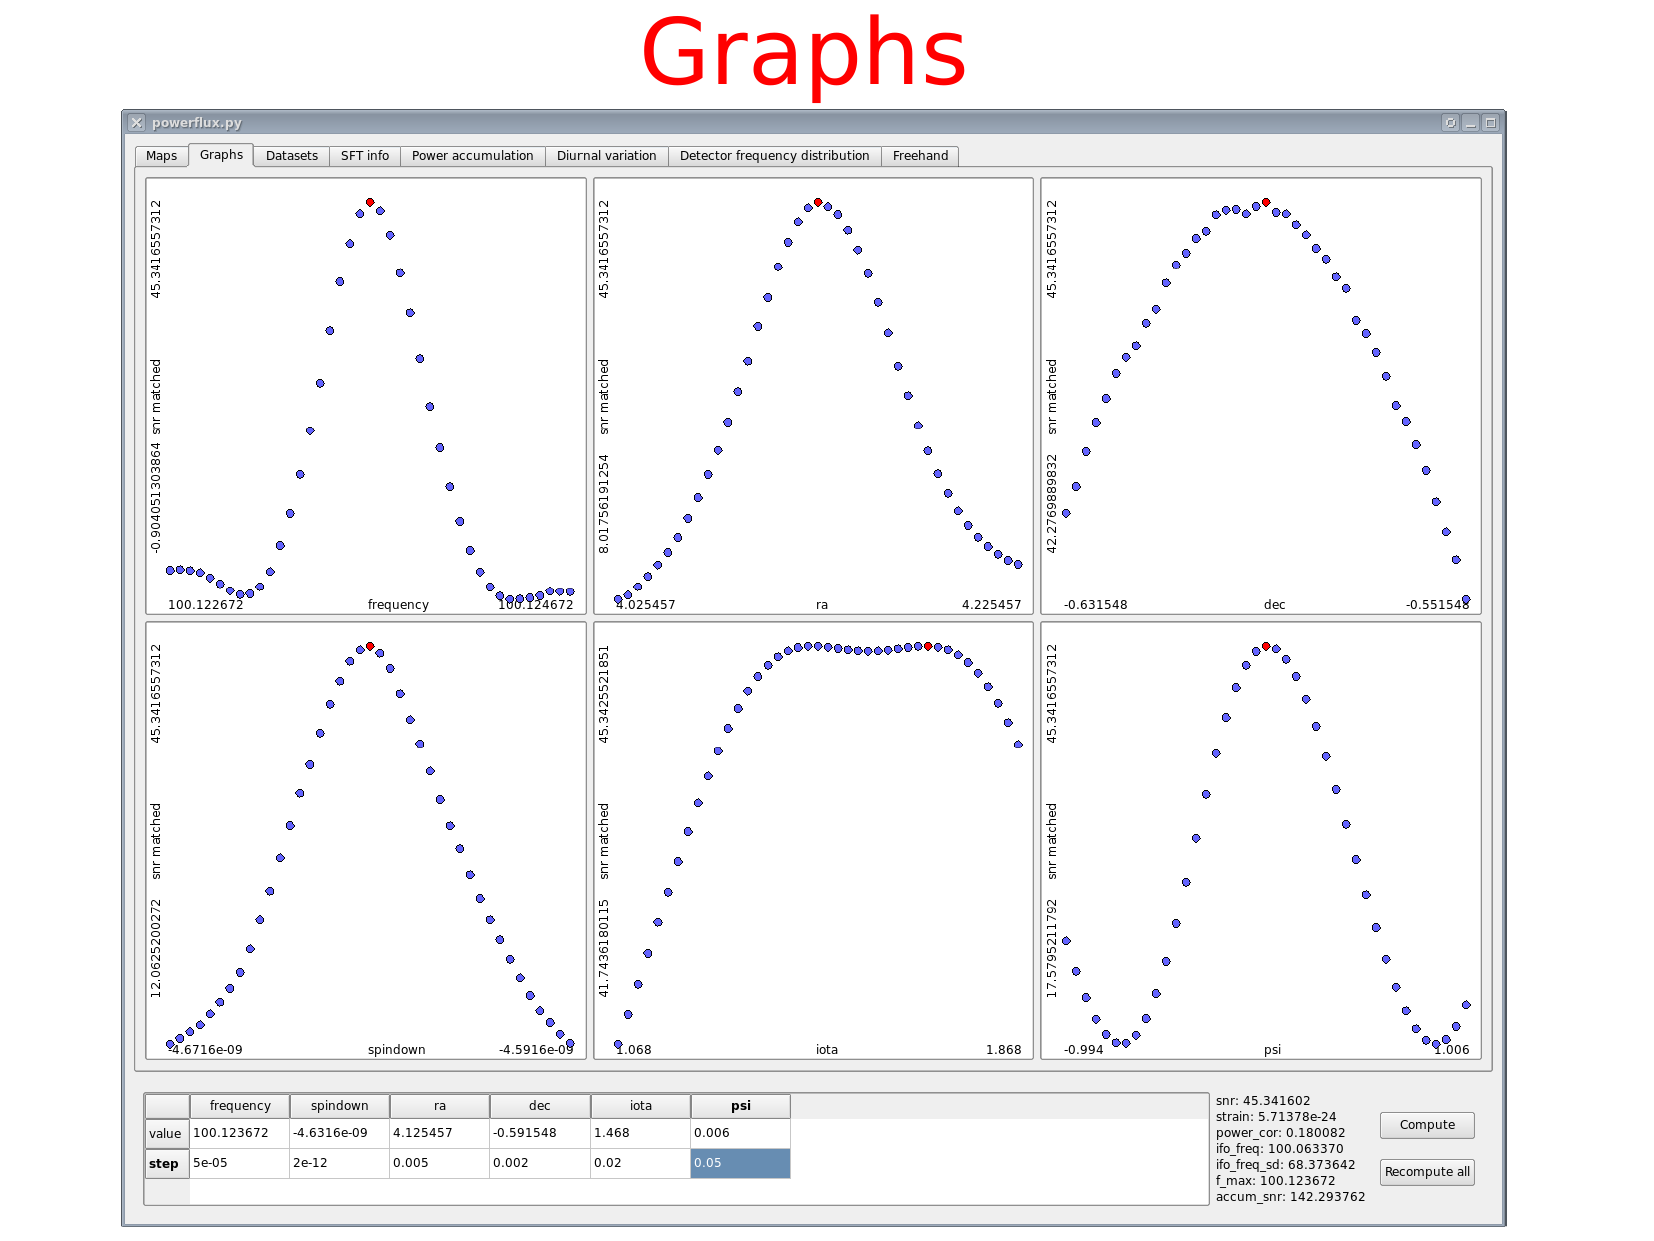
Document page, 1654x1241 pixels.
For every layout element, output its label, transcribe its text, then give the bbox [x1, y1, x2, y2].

picture [121, 109, 1507, 1227]
title Graphs [60, 0, 1549, 157]
